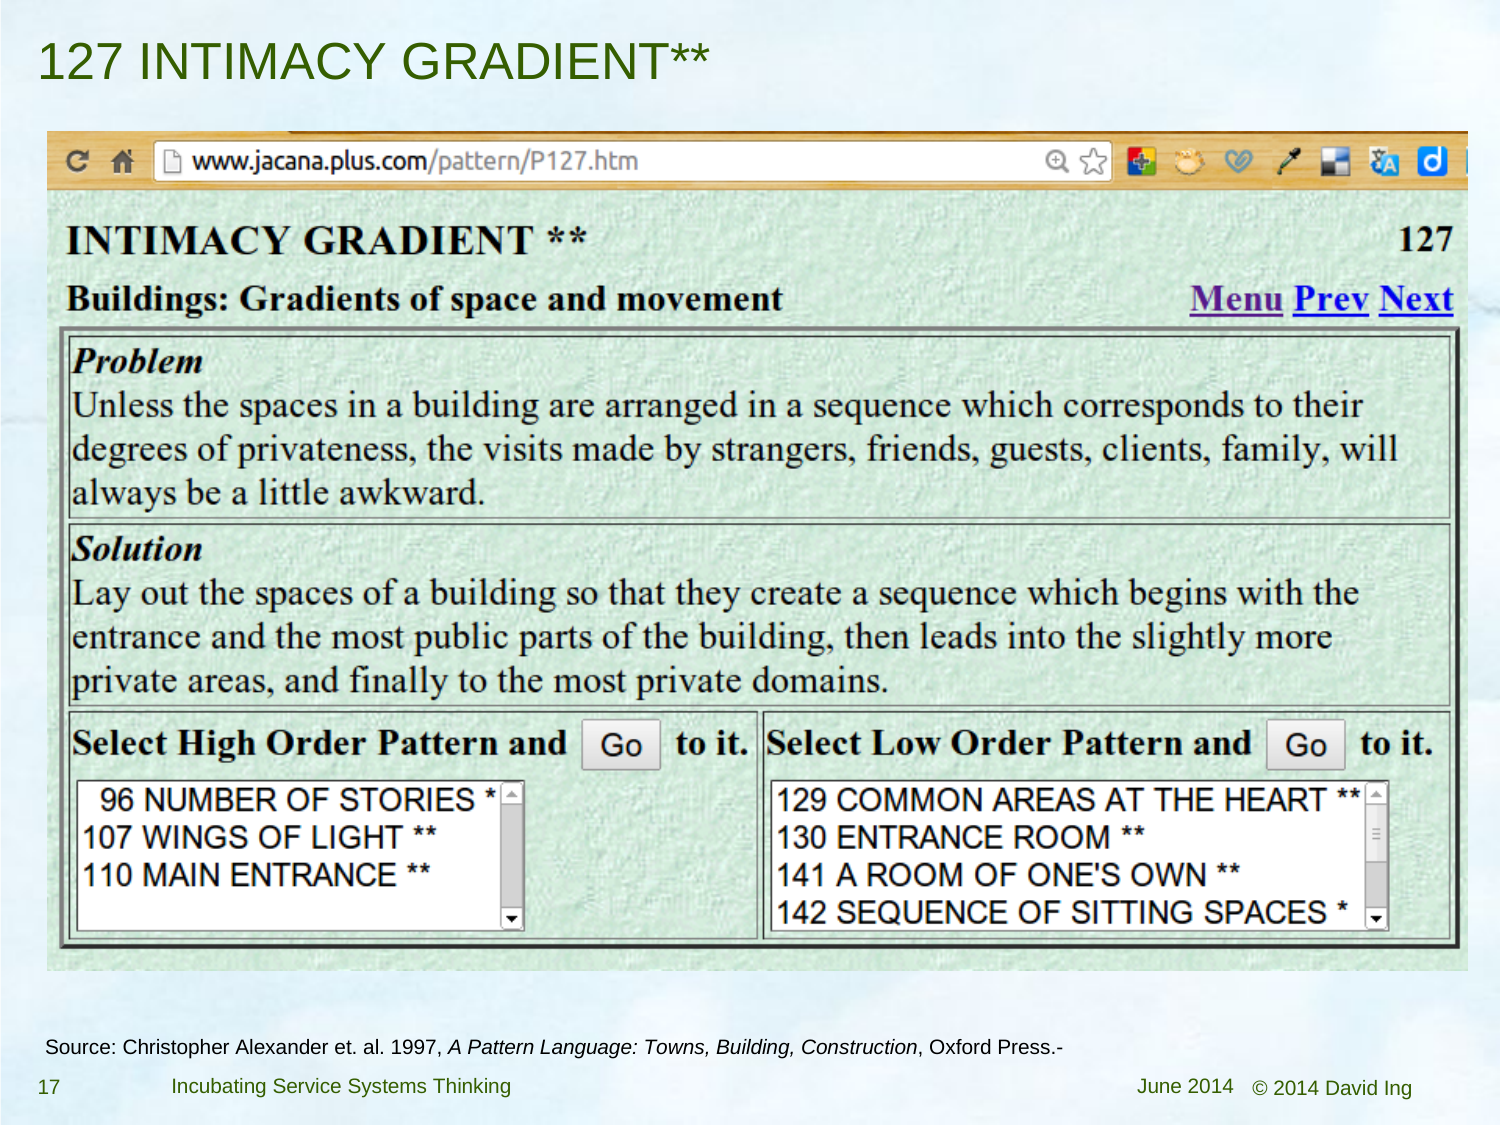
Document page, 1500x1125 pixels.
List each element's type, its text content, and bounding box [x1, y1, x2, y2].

text_box Source: Christopher Alexander et. al. 1997, A Pattern Language: Towns, Building, Construction, Oxford Press.- [30, 1026, 1426, 1088]
title 127 INTIMACY GRADIENT** [37, 37, 1463, 152]
picture [0, 0, 1500, 1125]
